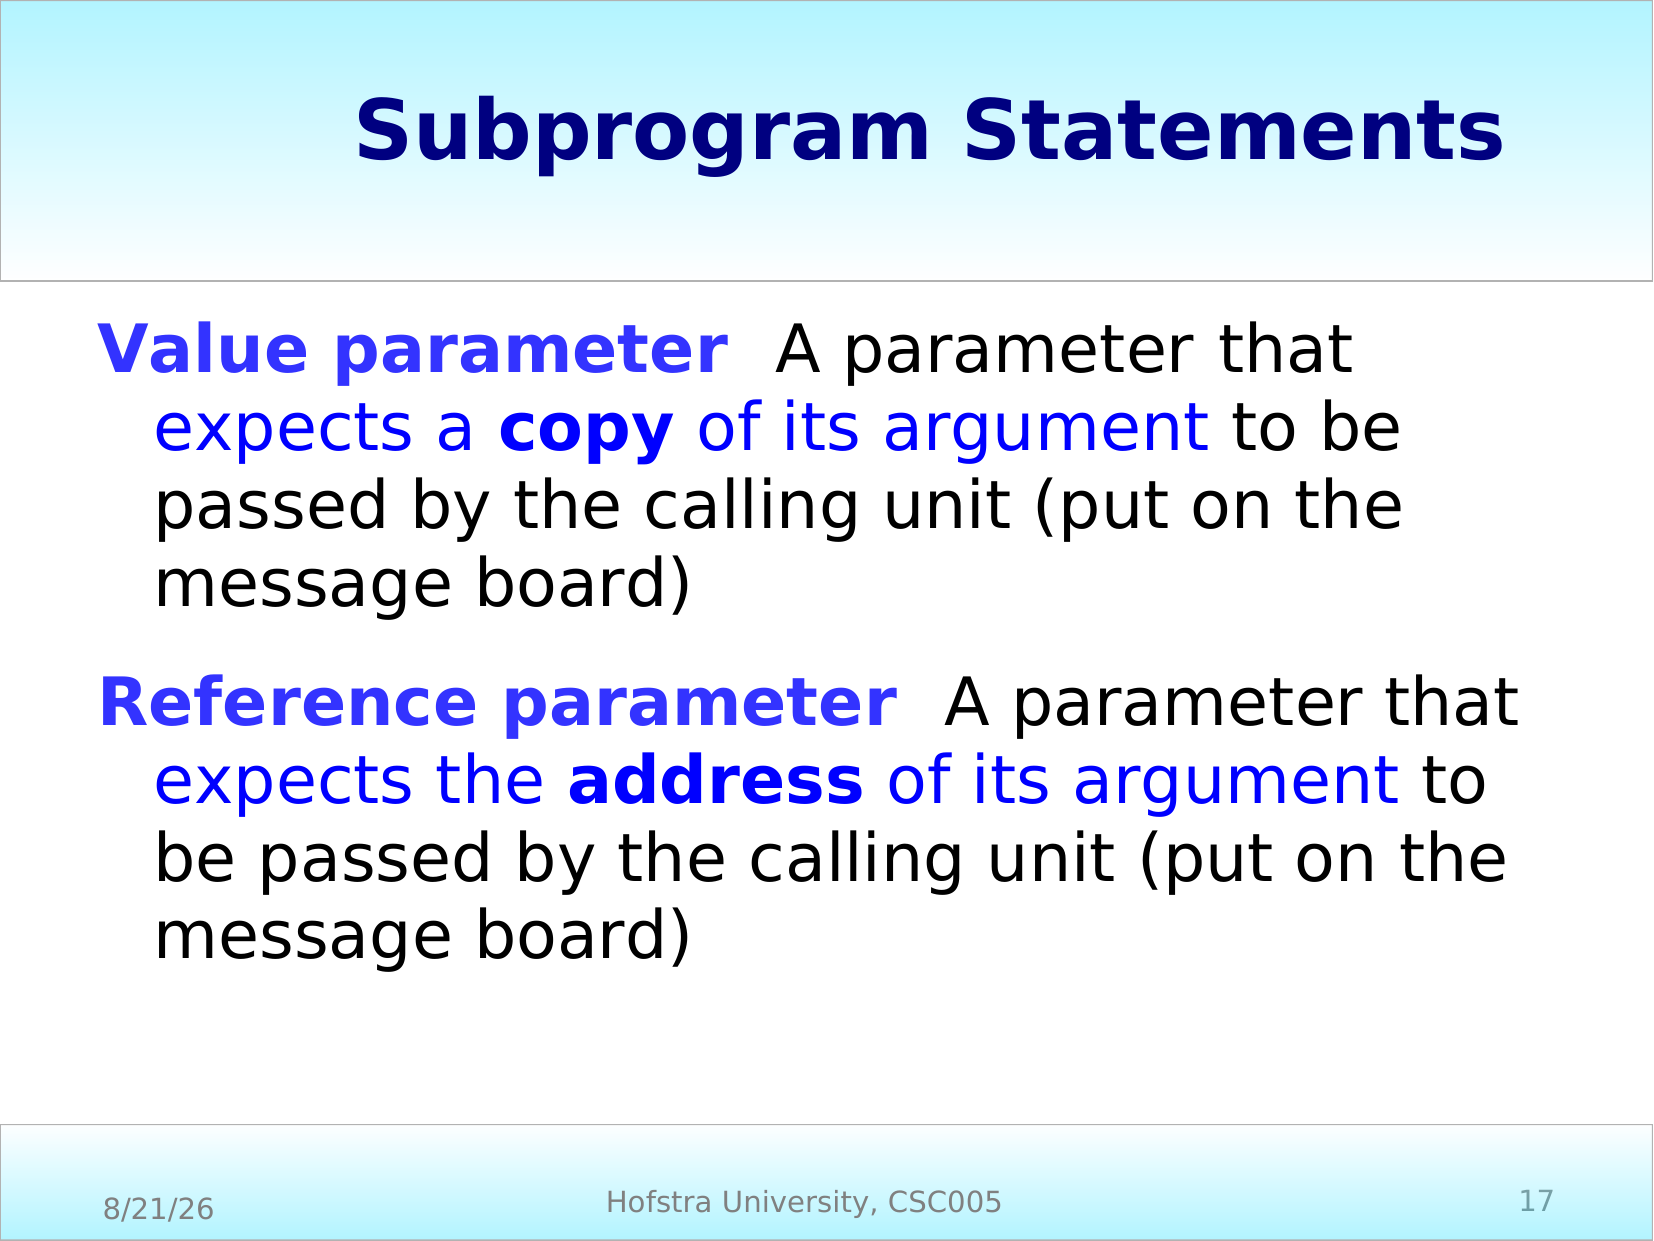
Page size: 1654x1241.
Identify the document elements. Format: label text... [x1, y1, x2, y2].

title Subprogram Statements [247, 27, 1612, 235]
list Value parameter A parameter that expects a copy of its argument to be passed by the calling unit (put on the message board) Reference parameter A parameter that expects the address of its argument to be passed by the calling unit (put on the message board) [82, 303, 1571, 1160]
